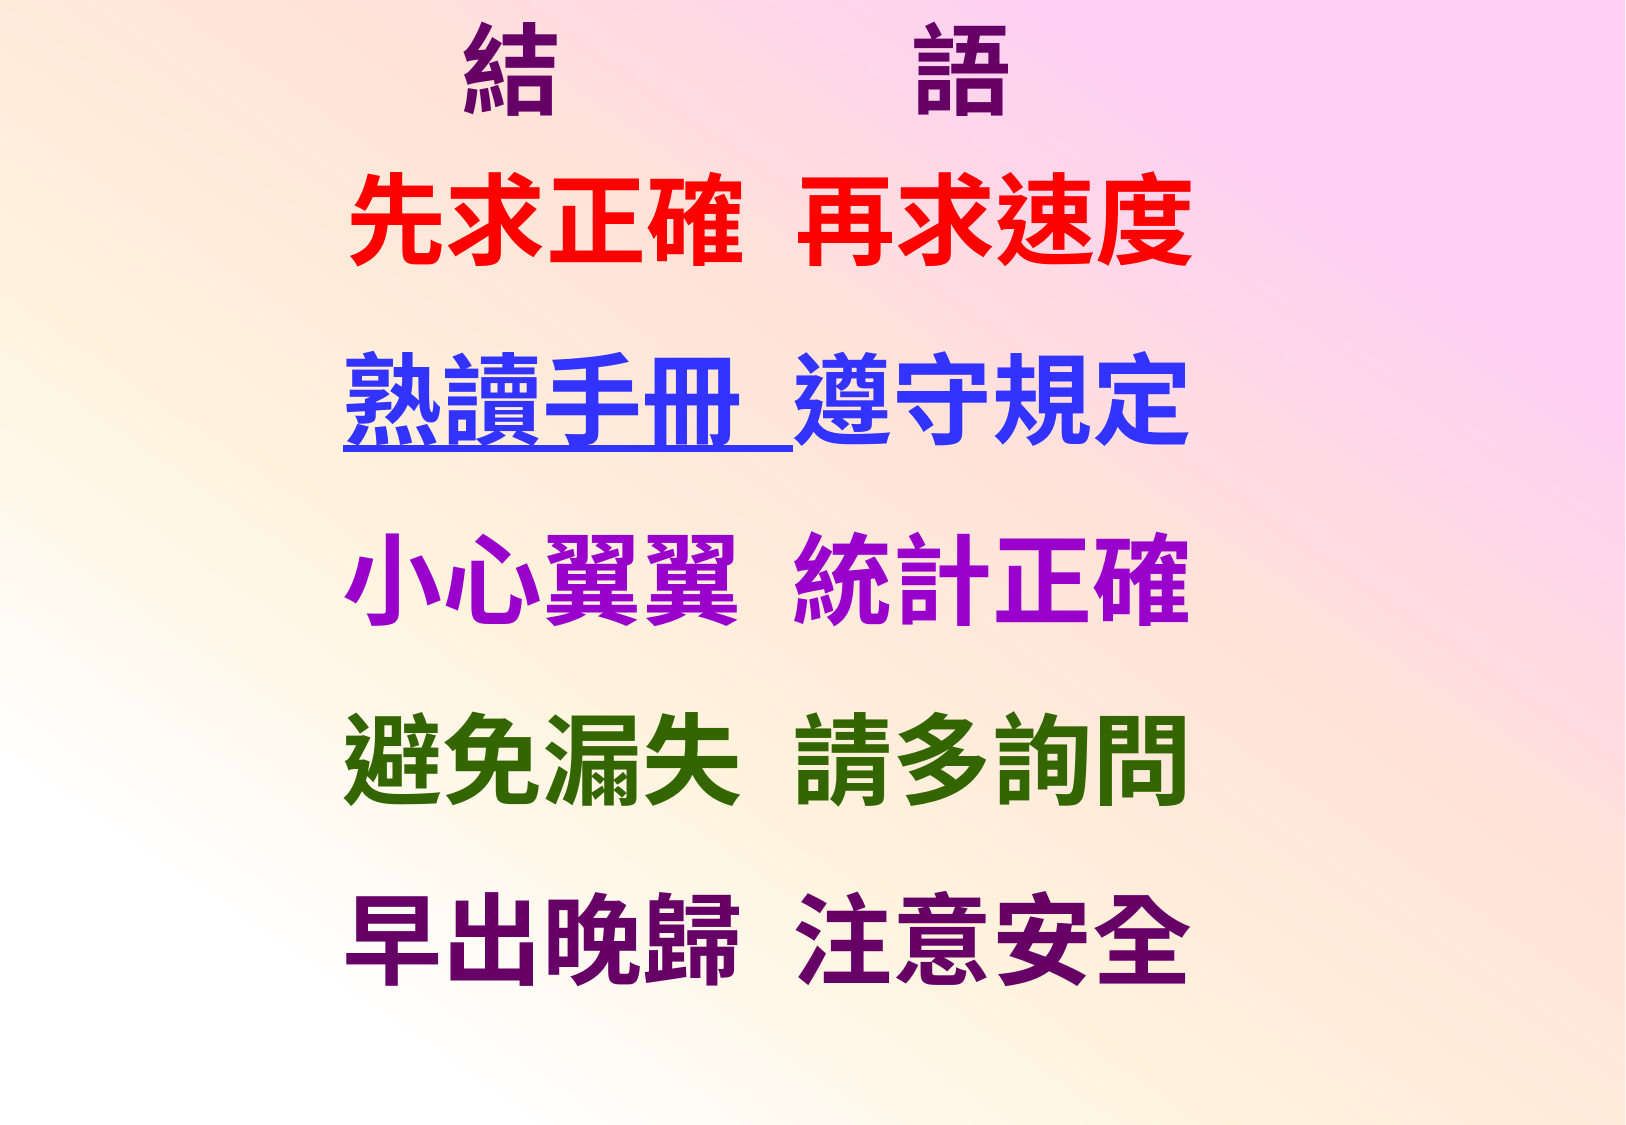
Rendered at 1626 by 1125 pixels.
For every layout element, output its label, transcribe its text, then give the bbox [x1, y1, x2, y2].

text_box 先求正確 再求速度 熟讀手冊 遵守規定 小心翼翼 統計正確 避免漏失 請多詢問 早出晚歸 注意安全 [328, 90, 1214, 1005]
text_box 結 語 [446, 0, 1026, 136]
picture [0, 0, 1626, 1125]
